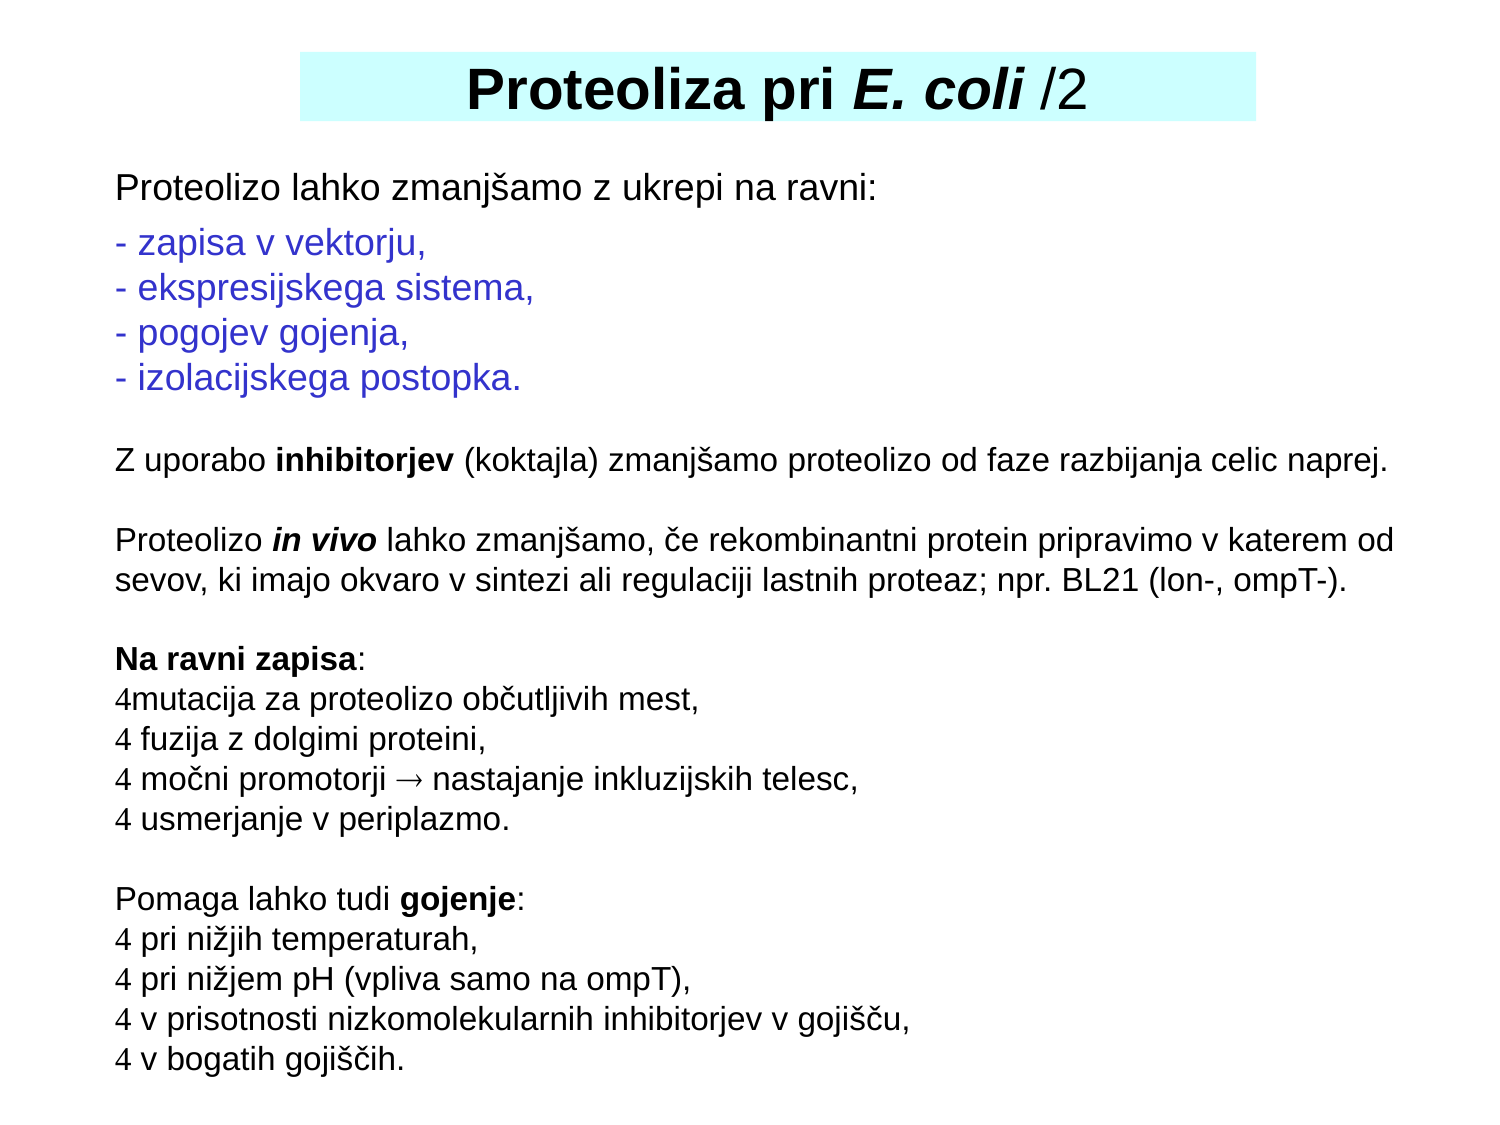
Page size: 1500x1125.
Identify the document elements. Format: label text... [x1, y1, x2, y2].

text_box Proteoliza pri E. coli /2 [300, 51, 1257, 122]
text_box Proteolizo lahko zmanjšamo z ukrepi na ravni: - zapisa v vektorju, - ekspresijskega sistema, - pogojev gojenja, - izolacijskega postopka. Z uporabo inhibitorjev (koktajla) zmanjšamo proteolizo od faze razbijanja celic naprej. Proteolizo in vivo lahko zmanjšamo, če rekombinantni protein pripravimo v katerem od sevov, ki imajo okvaro v sintezi ali regulaciji lastnih proteaz; npr. BL21 (lon-, ompT-). Na ravni zapisa: mutacija za proteolizo občutljivih mest,  fuzija z dolgimi proteini,  močni promotorji  nastajanje inkluzijskih telesc,  usmerjanje v periplazmo. Pomaga lahko tudi gojenje:  pri nižjih temperaturah,  pri nižjem pH (vpliva samo na ompT),  v prisotnosti nizkomolekularnih inhibitorjev v gojišču,  v bogatih gojiščih. [99, 155, 1425, 1091]
